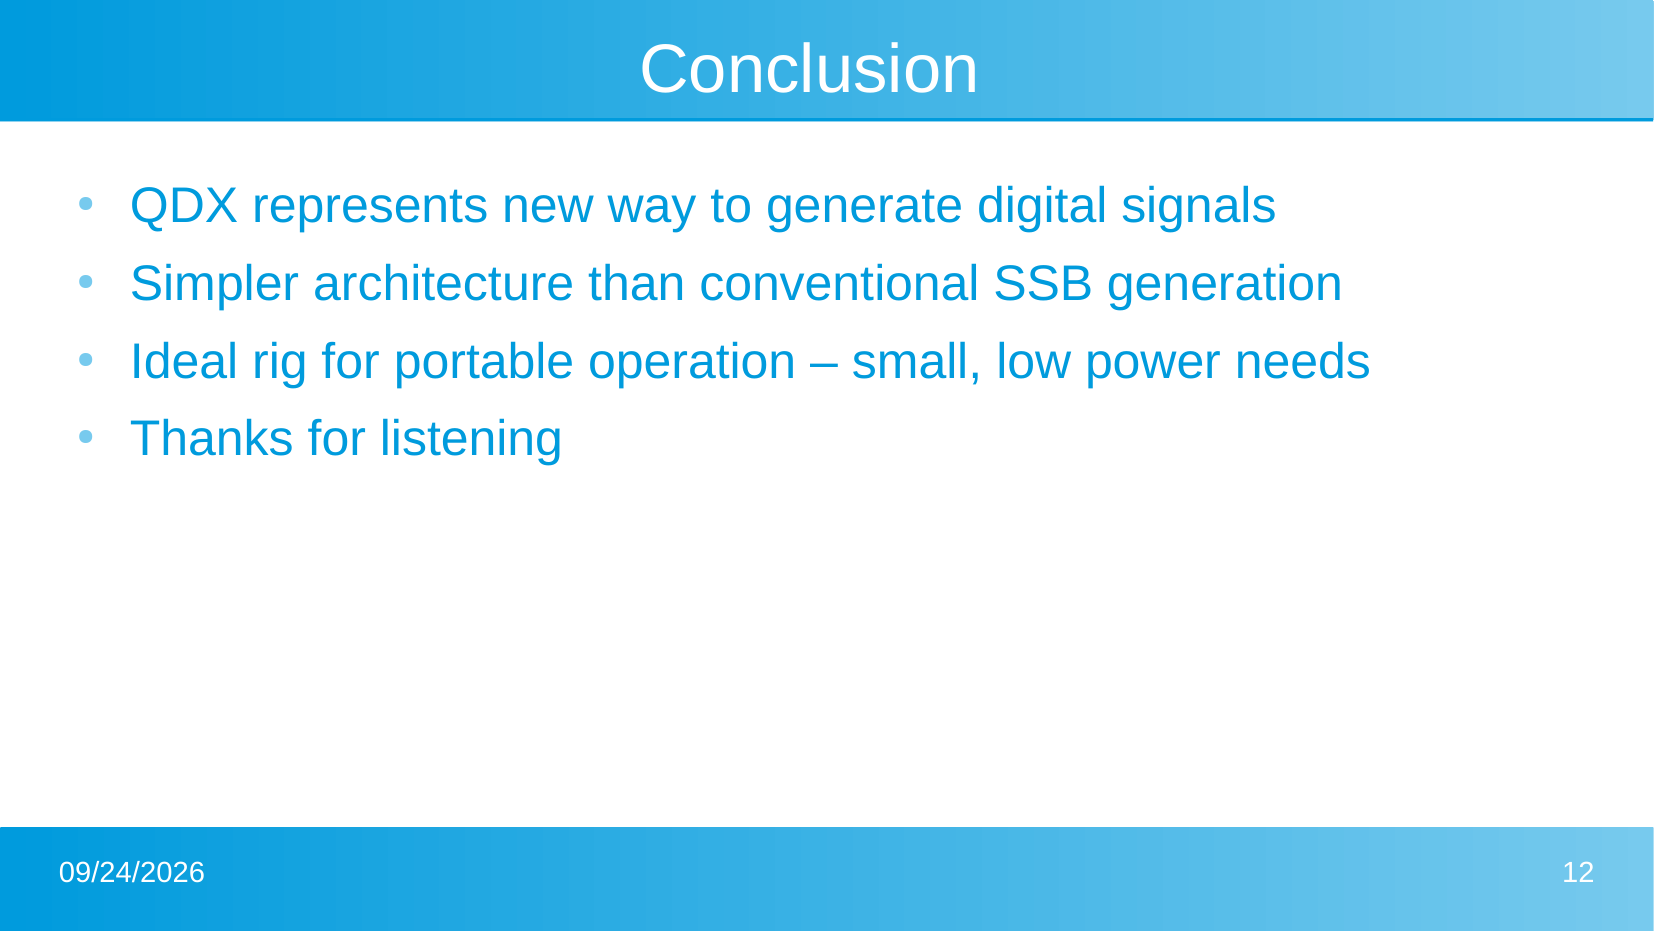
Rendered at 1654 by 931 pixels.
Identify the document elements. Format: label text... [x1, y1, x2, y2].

list QDX represents new way to generate digital signals Simpler architecture than conventional SSB generation Ideal rig for portable operation – small, low power needs Thanks for listening [59, 177, 1595, 768]
title Conclusion [59, 29, 1595, 108]
